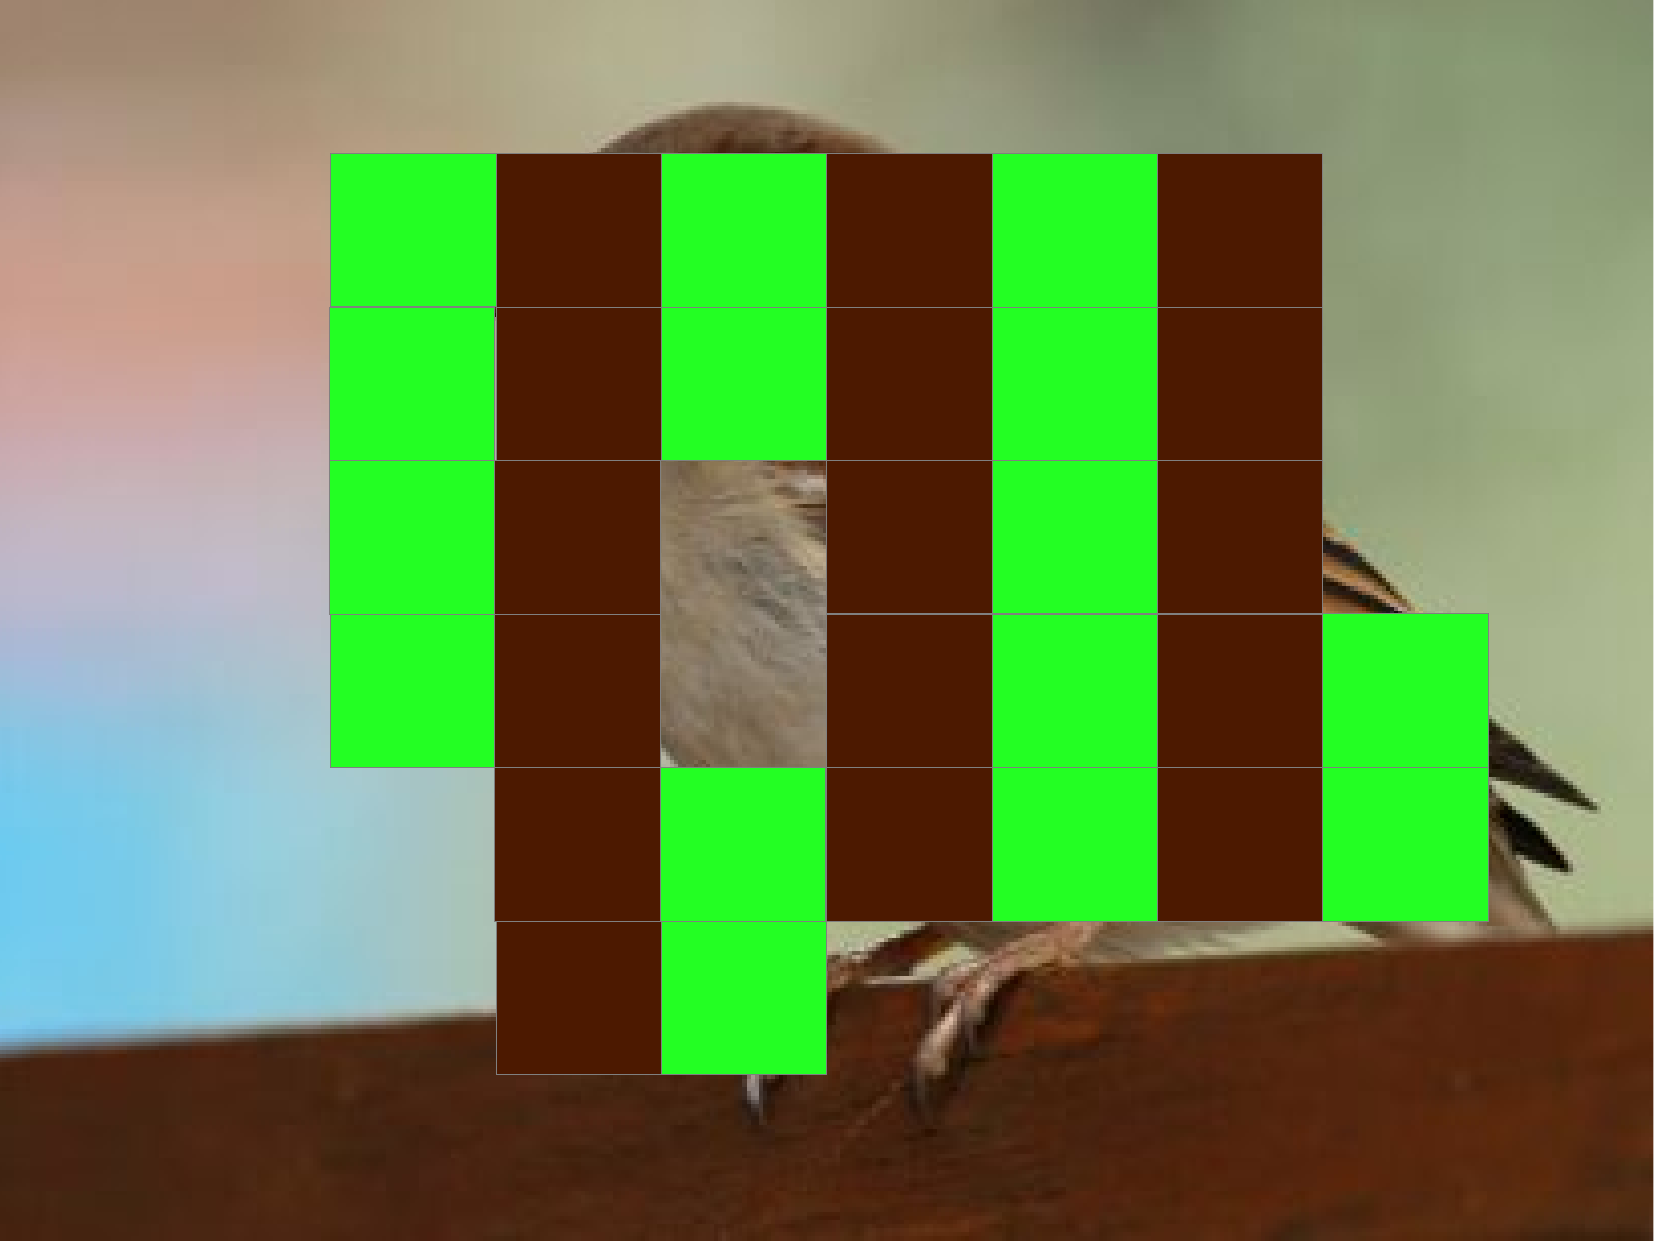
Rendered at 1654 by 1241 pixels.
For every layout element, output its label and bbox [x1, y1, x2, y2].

picture [0, 0, 1654, 1241]
text_box [329, 153, 1489, 1075]
